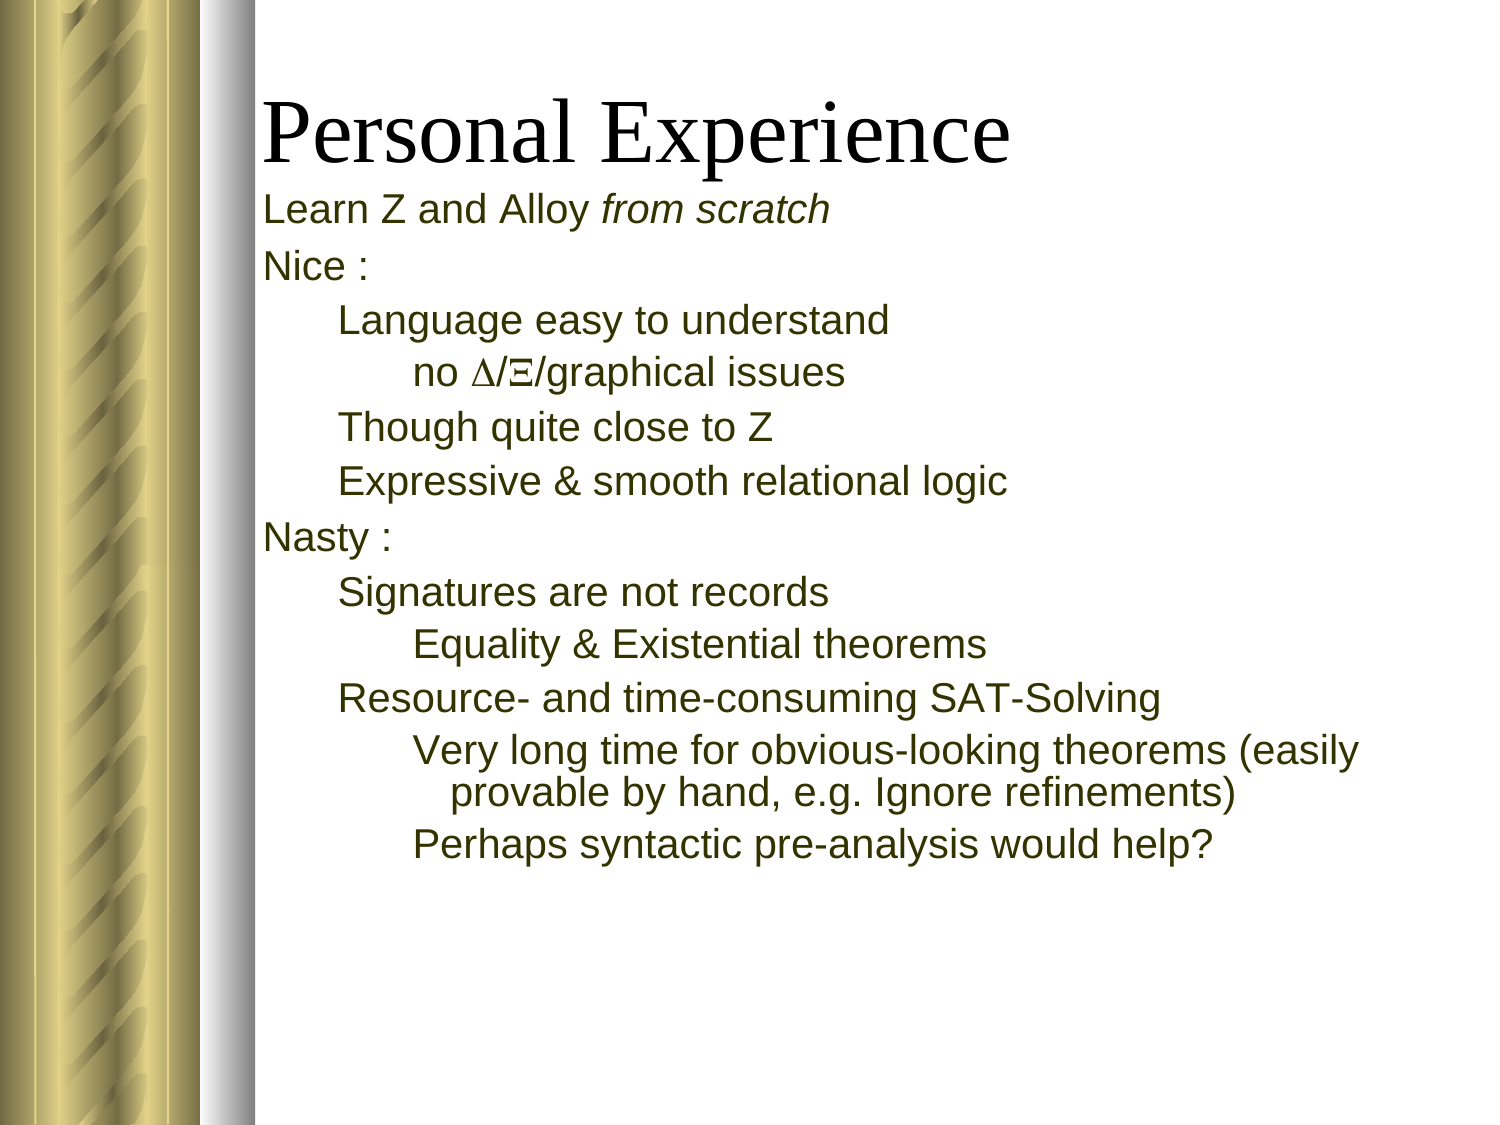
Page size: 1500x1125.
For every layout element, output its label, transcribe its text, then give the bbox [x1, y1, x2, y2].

list Learn Z and Alloy from scratch Nice : Language easy to understand no //graphical issues Though quite close to Z Expressive & smooth relational logic Nasty : Signatures are not records Equality & Existential theorems Resource- and time-consuming SAT-Solving Very long time for obvious-looking theorems (easily provable by hand, e.g. Ignore refinements) Perhaps syntactic pre-analysis would help? [247, 183, 1477, 1063]
title Personal Experience [246, 37, 1476, 225]
